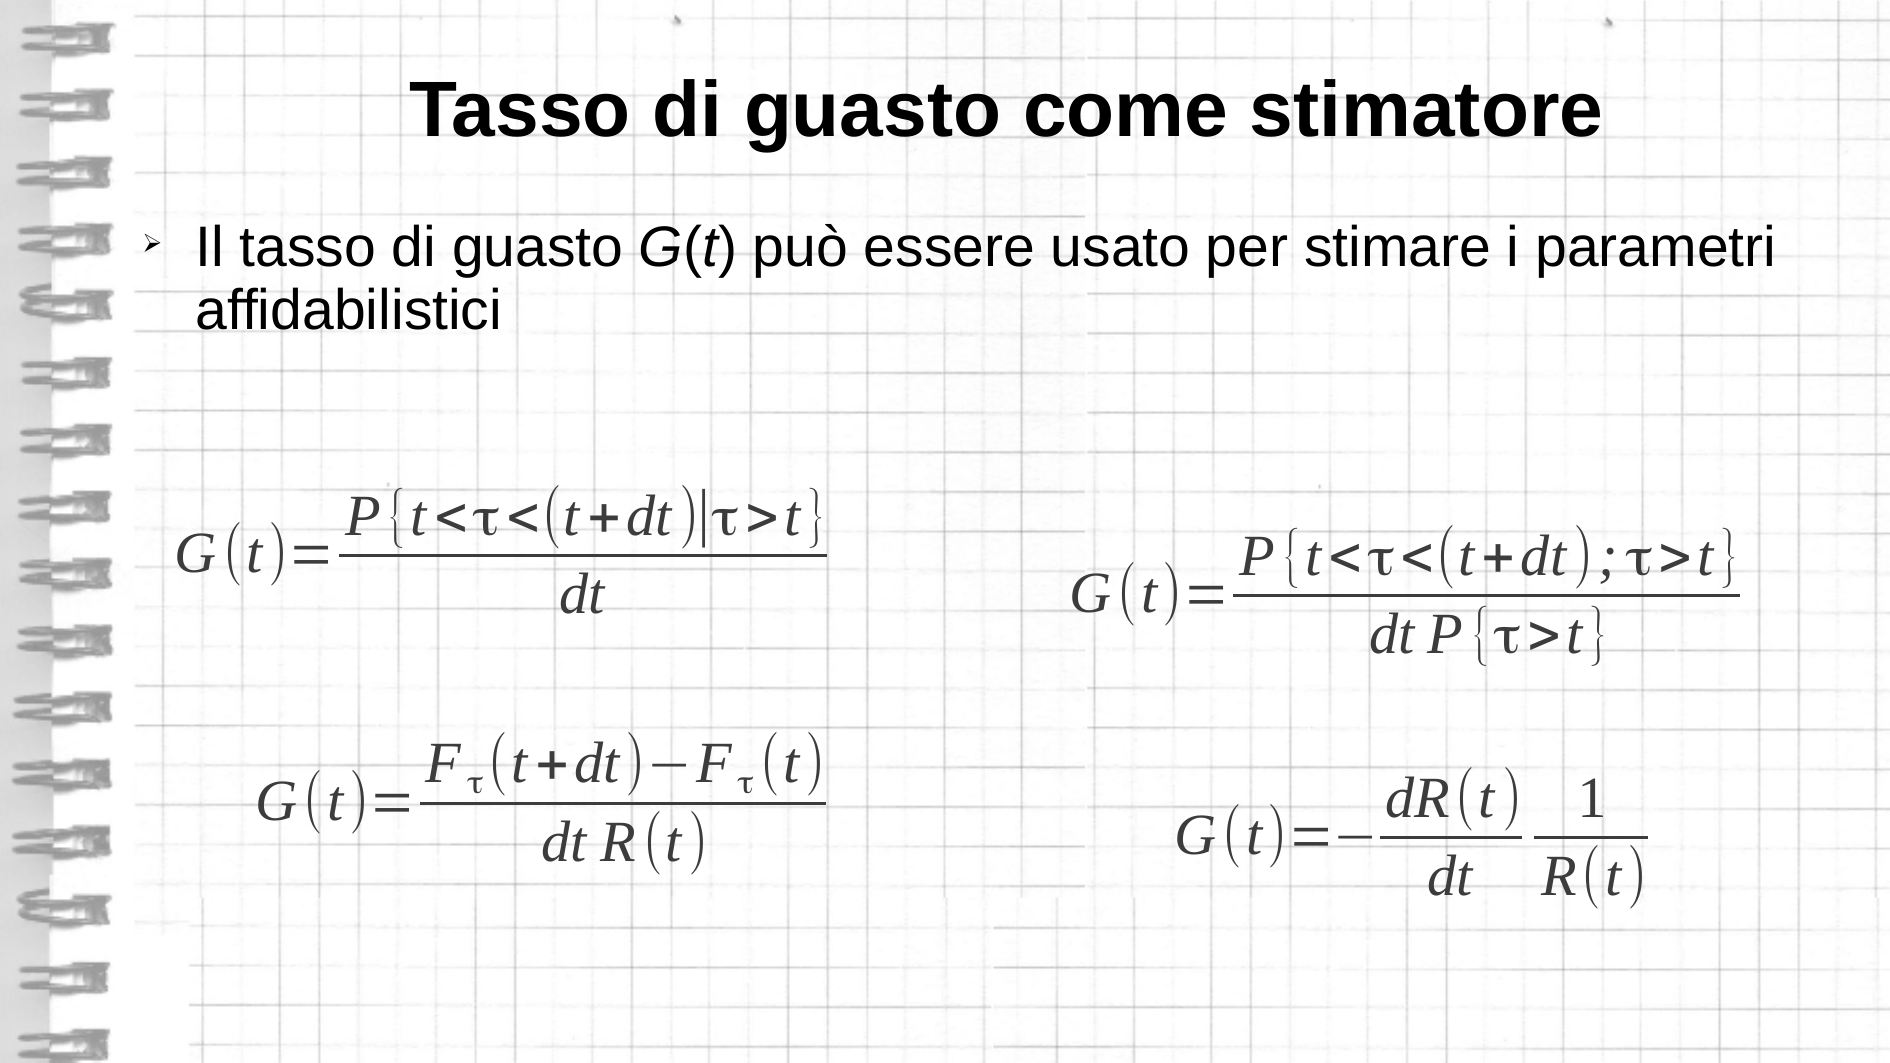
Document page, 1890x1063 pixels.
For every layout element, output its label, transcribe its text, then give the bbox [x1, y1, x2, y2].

chart [168, 480, 836, 630]
list Il tasso di guasto G(t) può essere usato per stimare i parametri affidabilistici [124, 214, 1890, 832]
chart [1062, 520, 1750, 670]
chart [1167, 762, 1658, 913]
title Tasso di guasto come stimatore [124, 20, 1890, 198]
picture [0, 0, 1890, 1063]
chart [249, 728, 836, 878]
